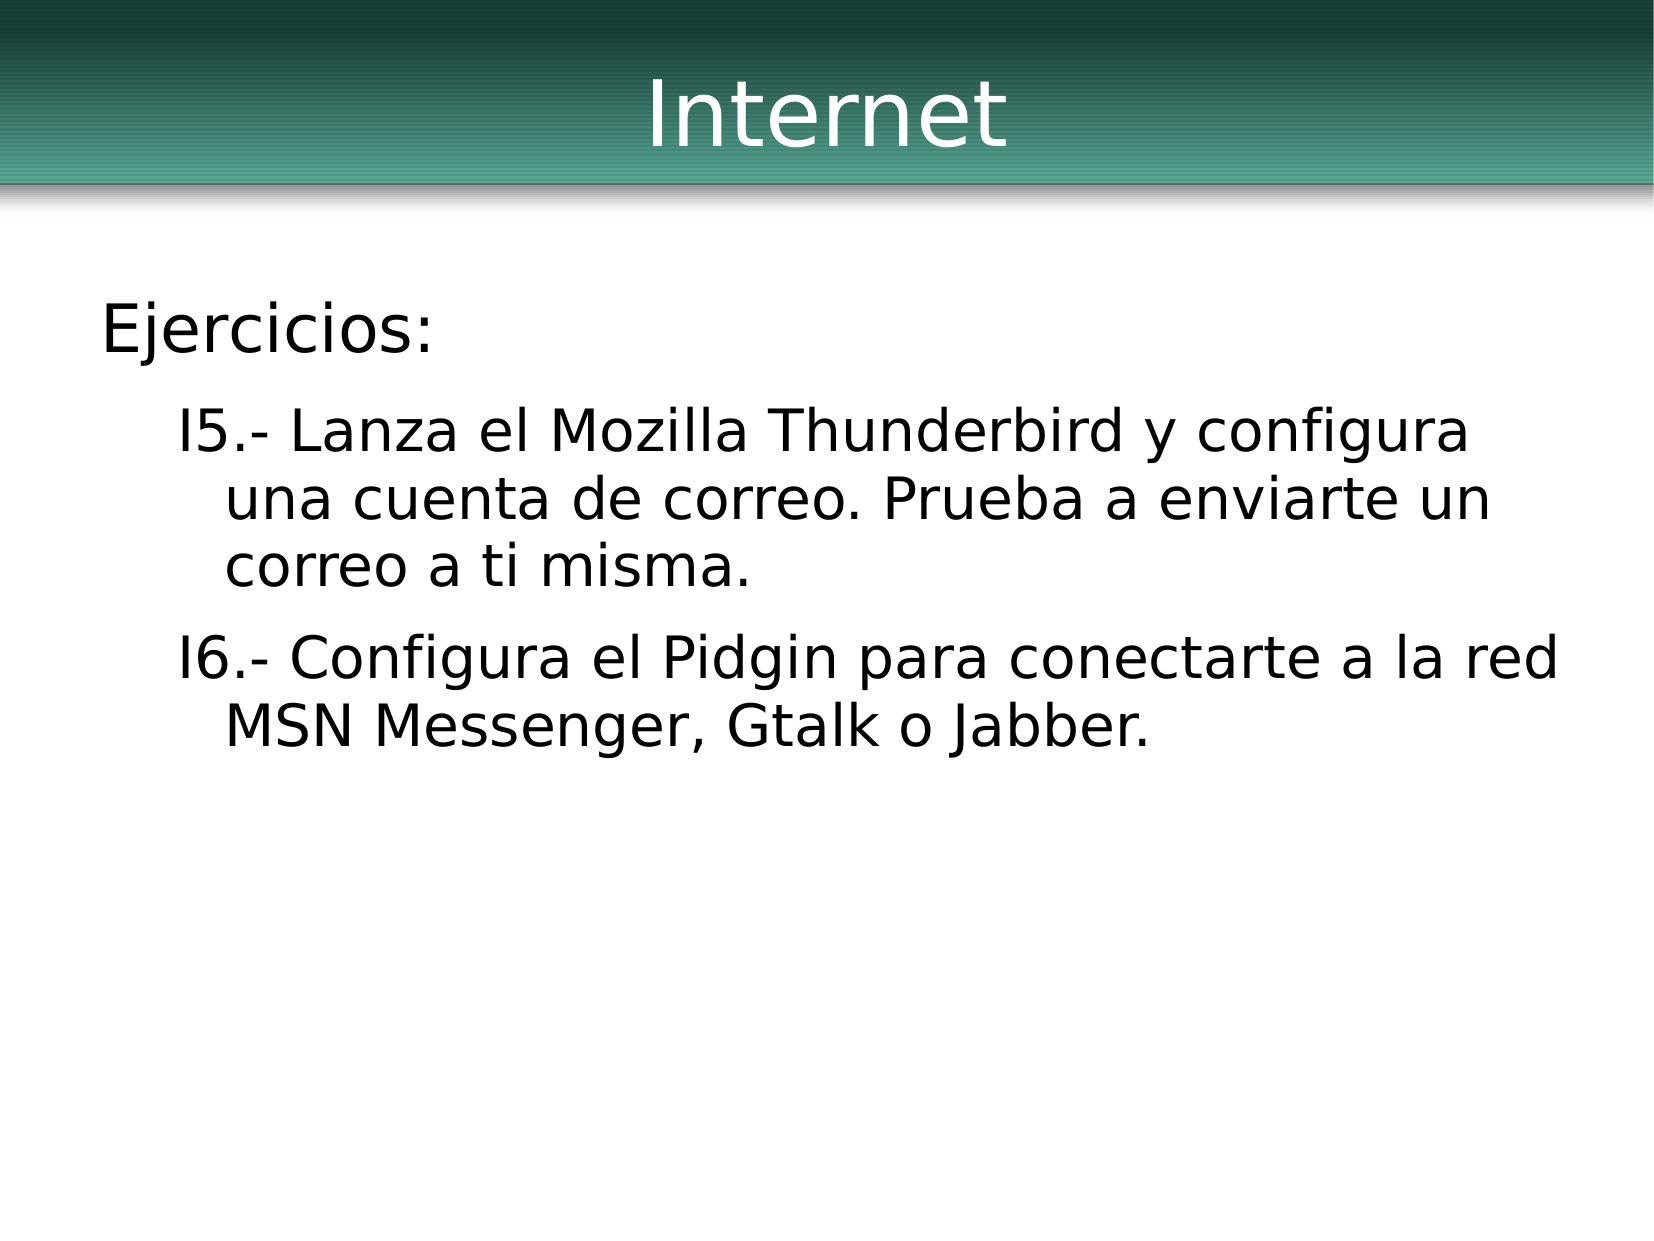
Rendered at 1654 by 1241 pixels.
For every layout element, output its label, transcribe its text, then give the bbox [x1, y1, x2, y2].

title Internet [82, 11, 1571, 219]
picture [0, 0, 1654, 225]
list Ejercicios: I5.- Lanza el Mozilla Thunderbird y configura una cuenta de correo. Prueba a enviarte un correo a ti misma. I6.- Configura el Pidgin para conectarte a la red MSN Messenger, Gtalk o Jabber. [82, 290, 1571, 1094]
